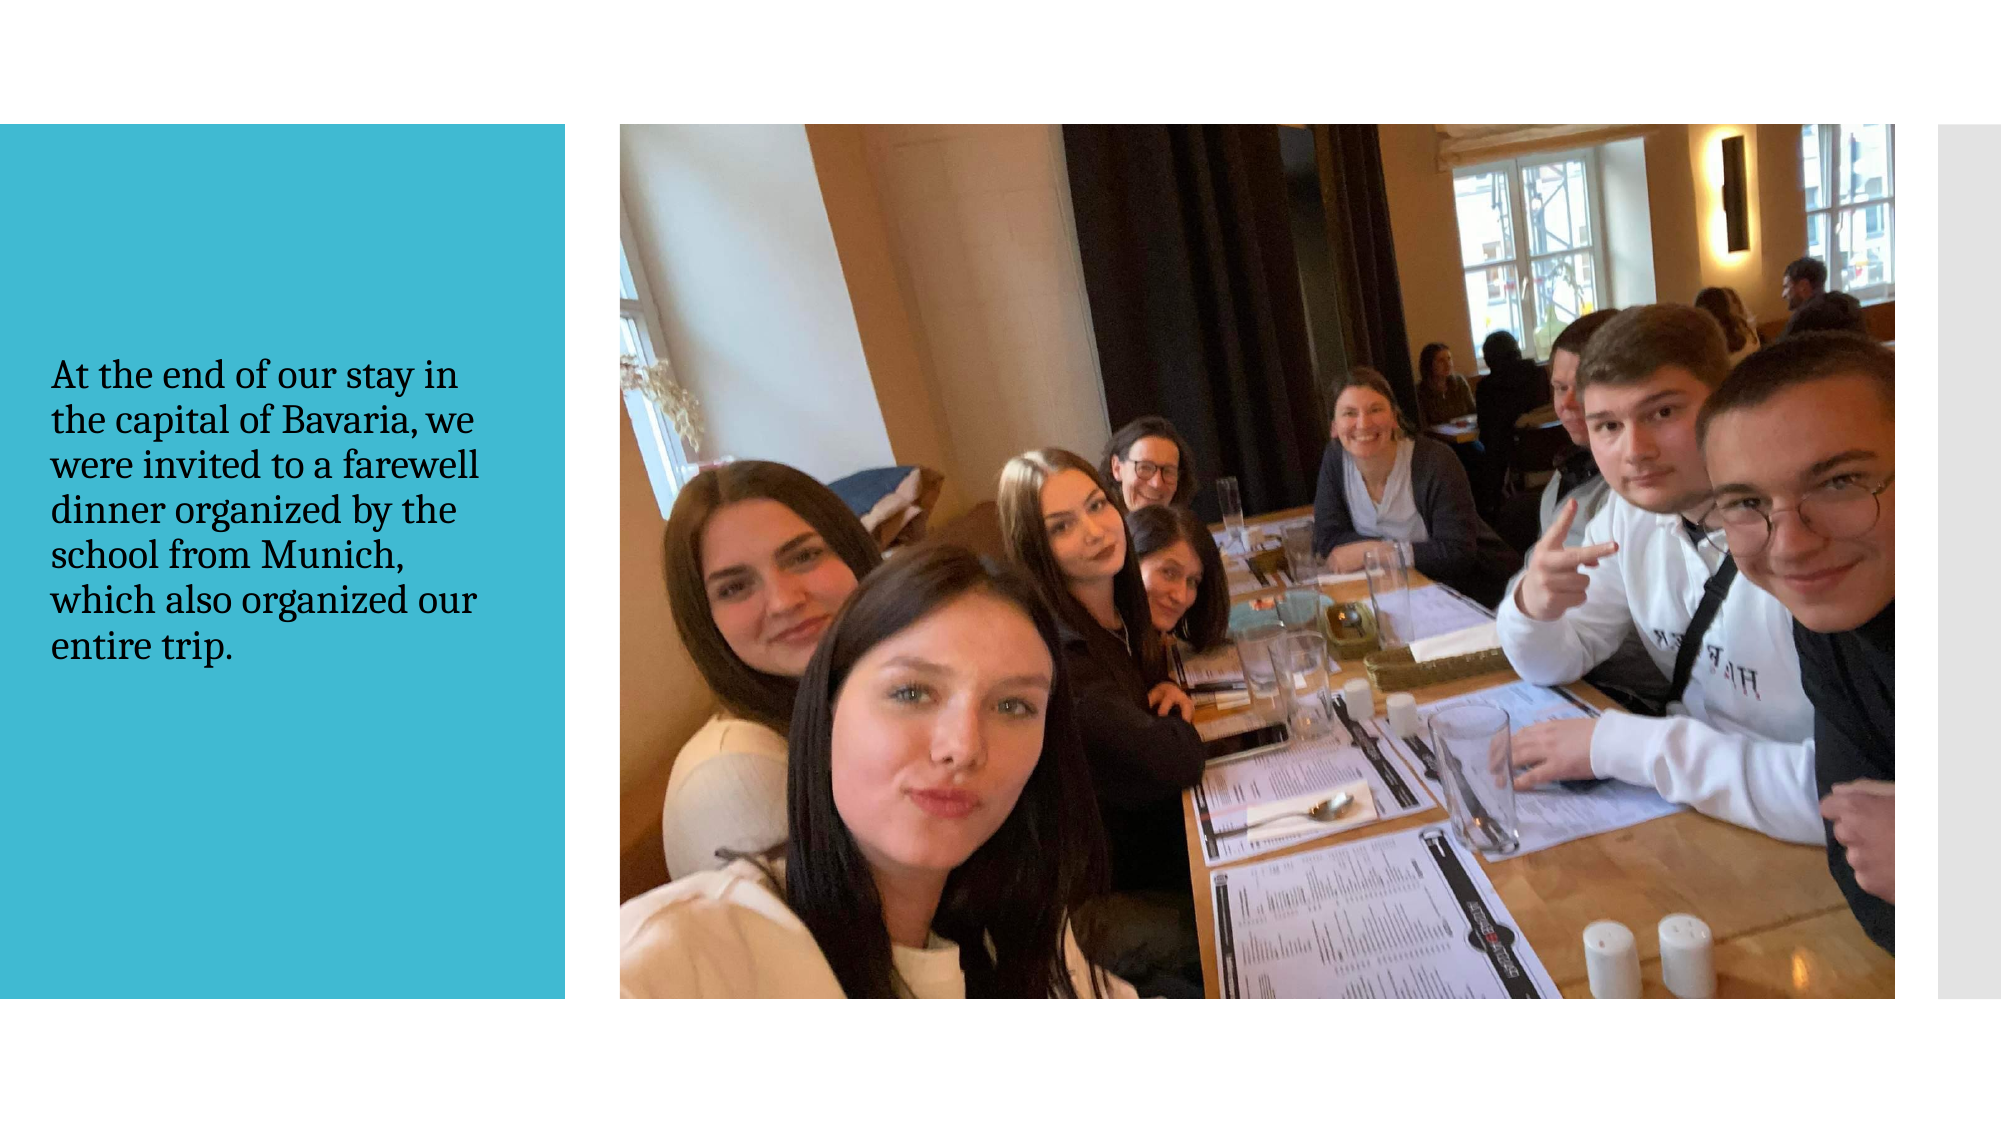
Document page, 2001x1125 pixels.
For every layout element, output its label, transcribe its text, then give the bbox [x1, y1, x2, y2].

picture [619, 124, 1895, 999]
list At the end of our stay in the capital of Bavaria, we were invited to a farewell dinner organized by the school from Munich, which also organized our entire trip. [35, 345, 520, 782]
